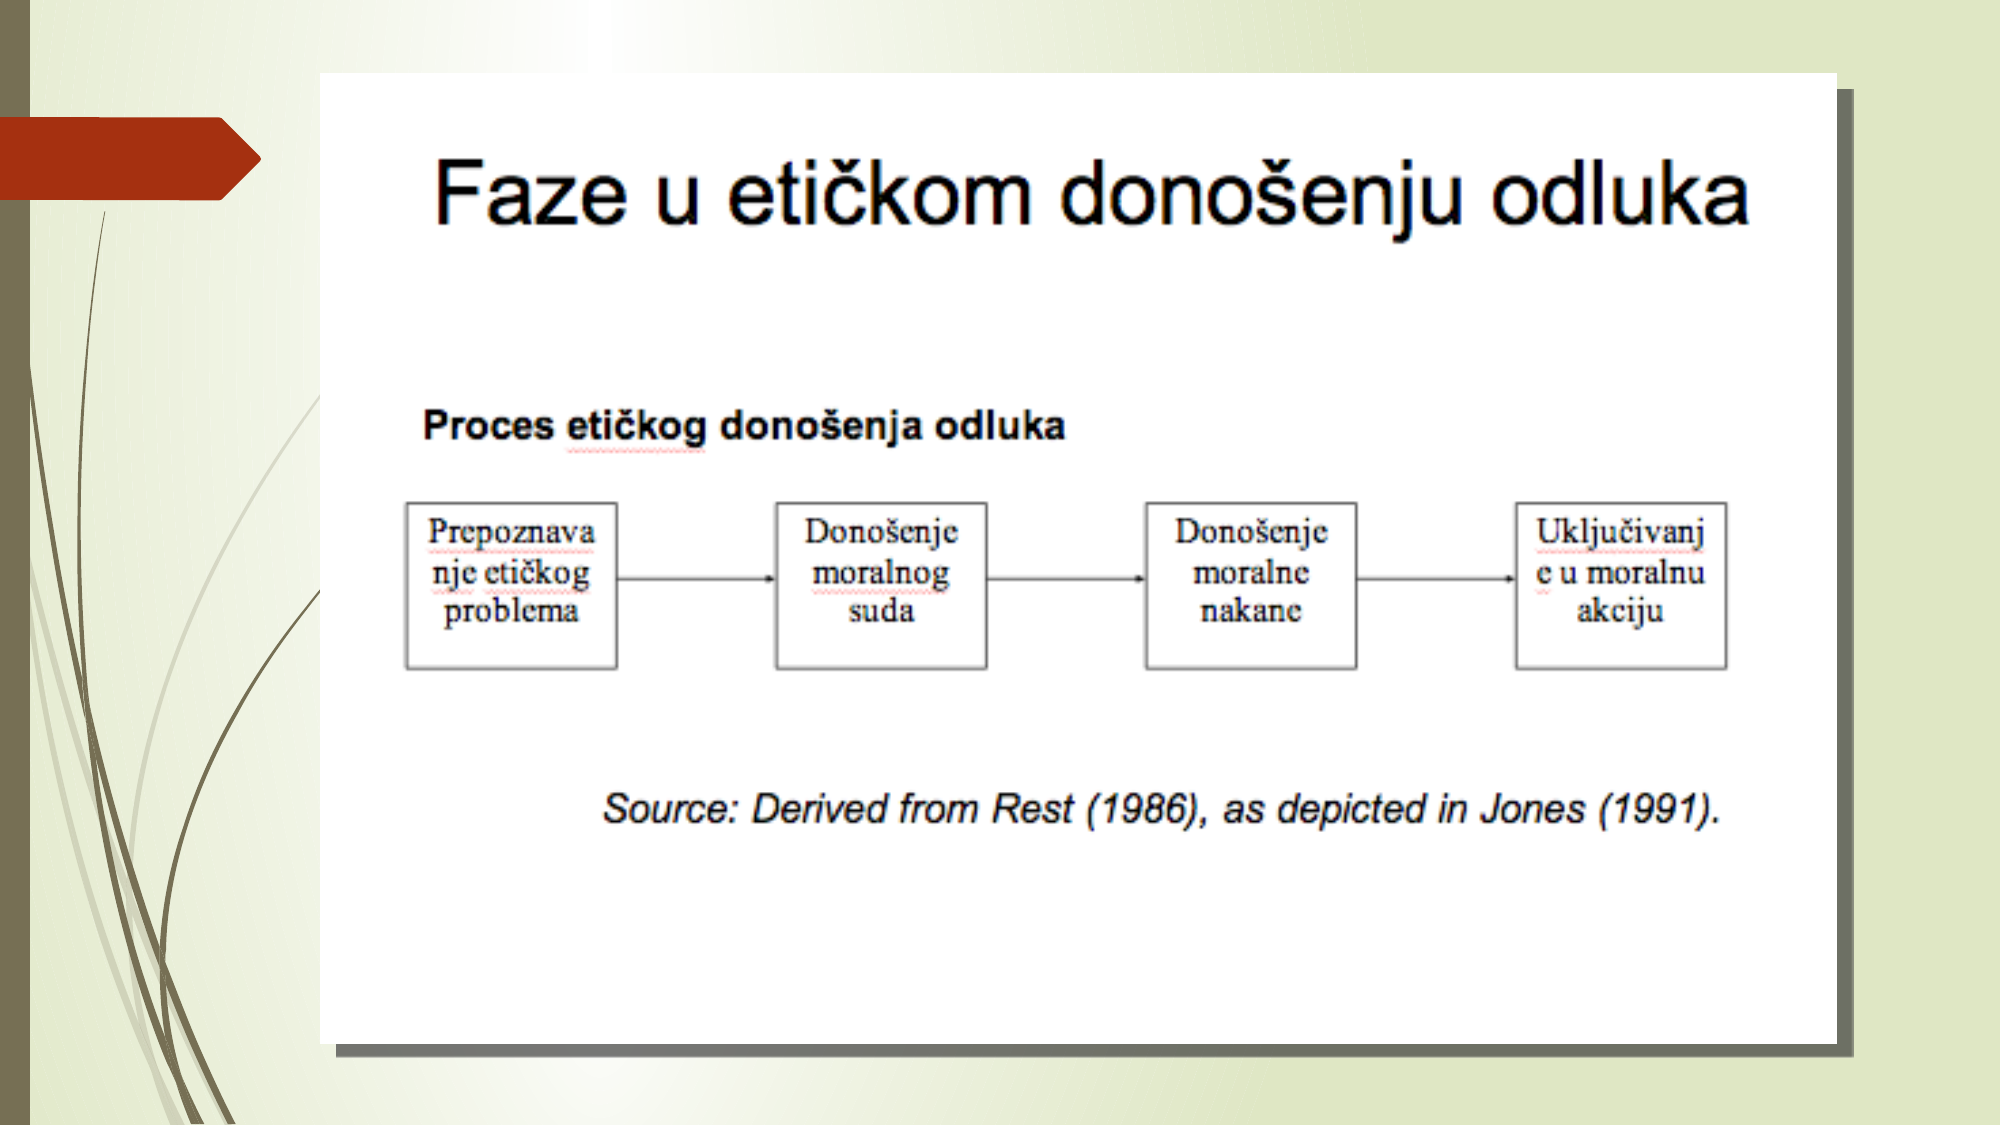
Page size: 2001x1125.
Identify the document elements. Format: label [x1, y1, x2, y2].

picture [320, 73, 1837, 1044]
